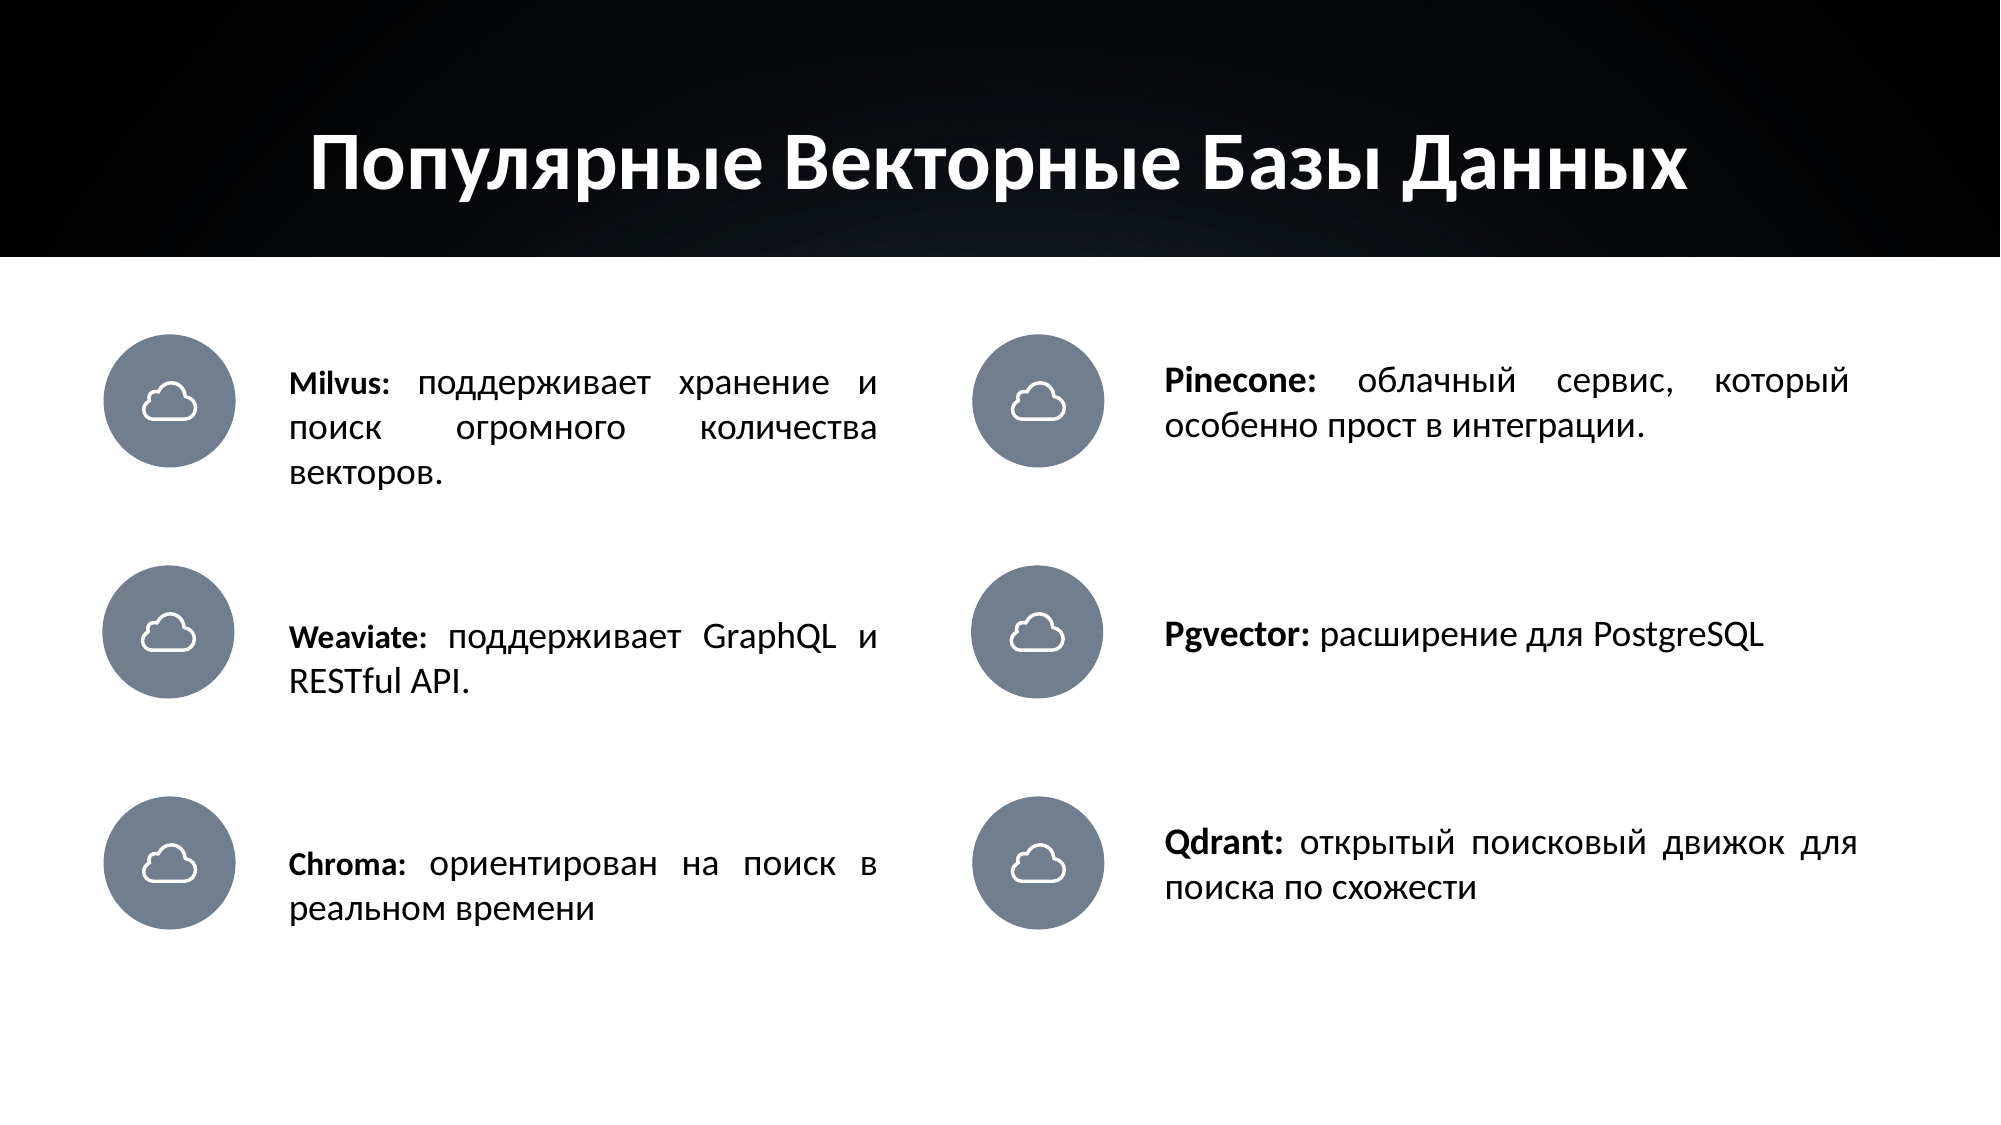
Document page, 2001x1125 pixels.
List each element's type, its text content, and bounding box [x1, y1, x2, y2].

text_box [971, 565, 1104, 699]
text_box [972, 334, 1105, 468]
text_box Pinecone: облачный сервис, который особенно прост в интеграции. [1149, 347, 1865, 493]
text_box [103, 334, 236, 468]
text_box Weaviate: поддерживает GraphQL и RESTful API. [274, 604, 894, 749]
text_box Популярные Векторные Базы Данных [183, 99, 1817, 215]
text_box Pgvector: расширение для PostgreSQL [1149, 601, 1832, 662]
text_box [102, 565, 235, 699]
text_box [103, 796, 236, 930]
text_box Chroma: ориентирован на поиск в реальном времени [274, 830, 894, 976]
text_box [0, 0, 2000, 257]
text_box [972, 796, 1105, 930]
text_box Qdrant: открытый поисковый движок для поиска по схожести [1149, 809, 1874, 955]
text_box Milvus: поддерживает хранение и поиск огромного количества векторов. [274, 349, 894, 540]
